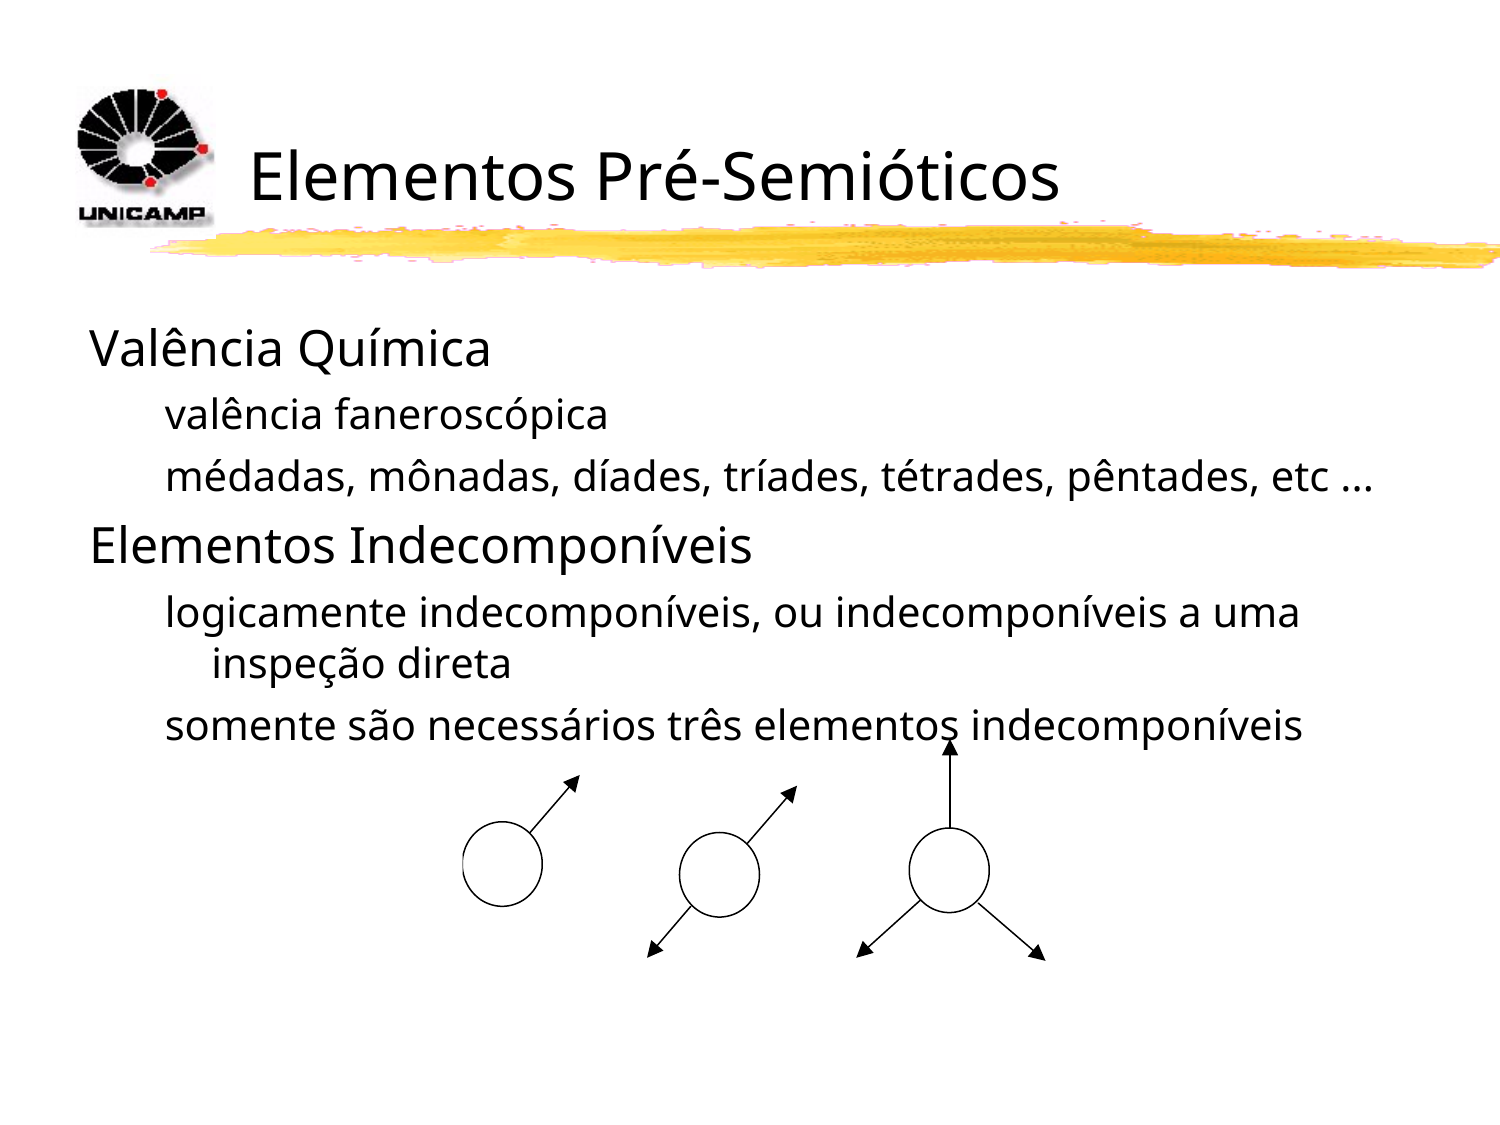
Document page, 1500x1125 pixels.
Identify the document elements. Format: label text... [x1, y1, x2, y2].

chart [462, 737, 1049, 965]
title Elementos Pré-Semióticos [233, 37, 1434, 225]
list Valência Química valência faneroscópica médadas, mônadas, díades, tríades, tétrades, pêntades, etc ... Elementos Indecomponíveis logicamente indecomponíveis, ou indecomponíveis a uma inspeção direta somente são necessários três elementos indecomponíveis [74, 309, 1417, 994]
picture [75, 74, 1500, 279]
